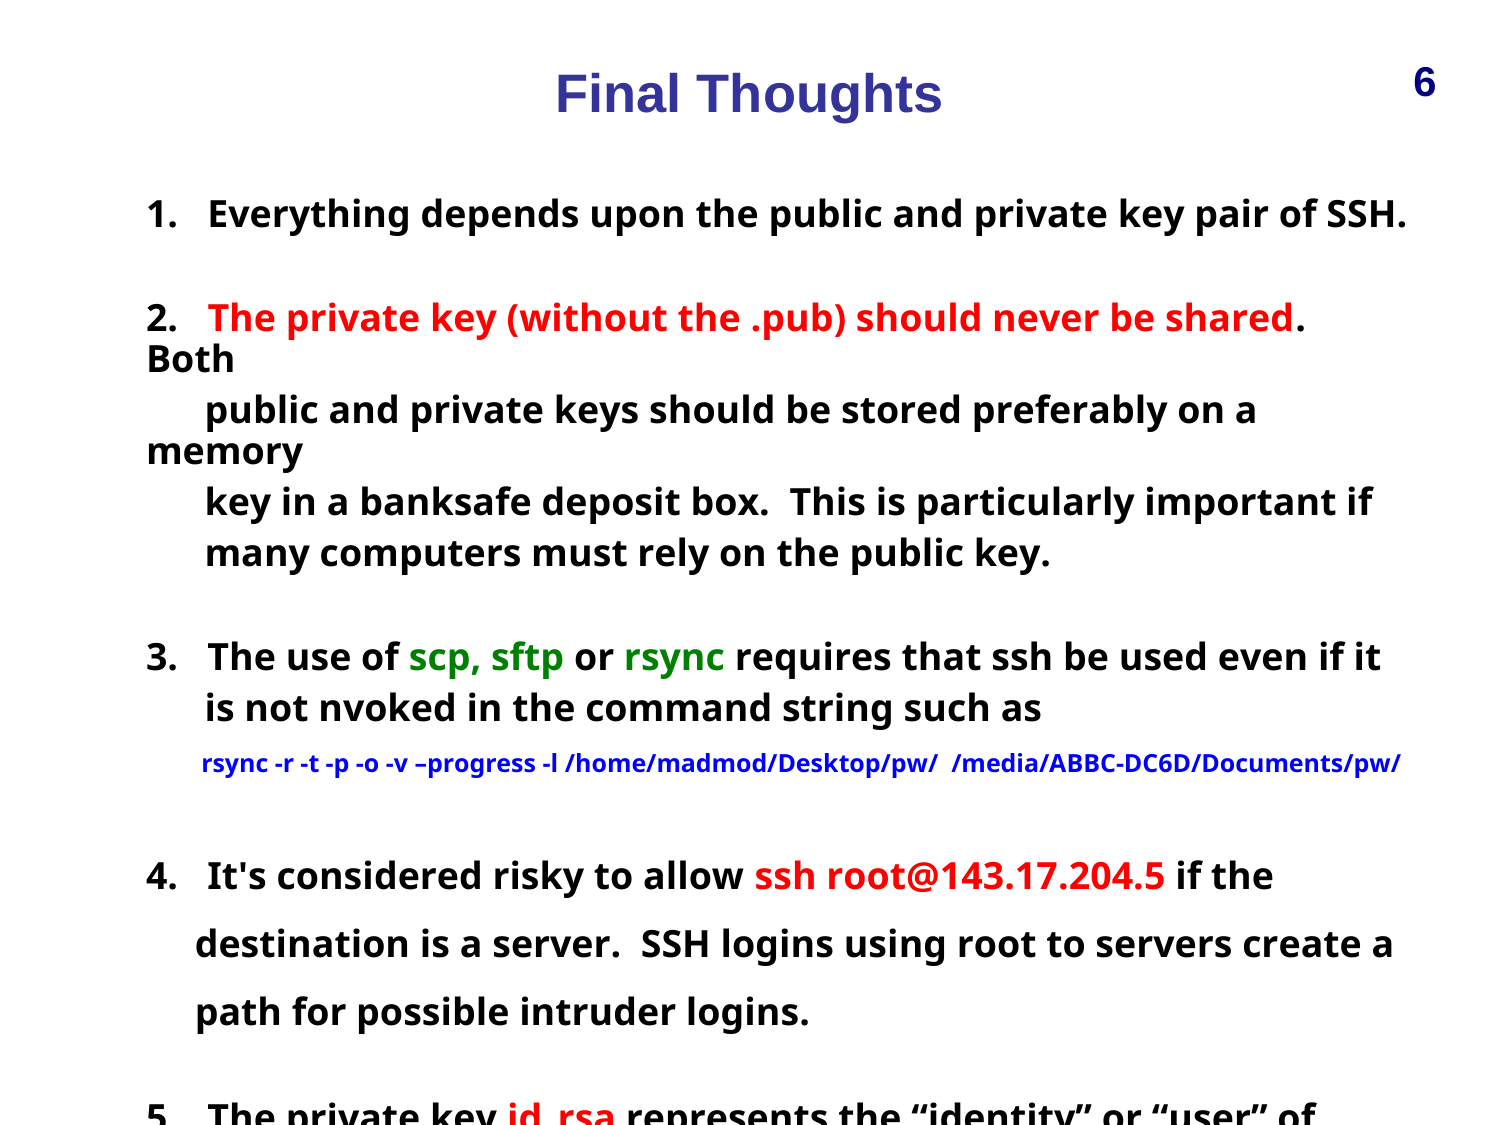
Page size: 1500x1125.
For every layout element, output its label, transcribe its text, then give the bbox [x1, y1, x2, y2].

title Final Thoughts [75, 37, 1426, 151]
text_box 6 [1387, 47, 1463, 113]
list 1. Everything depends upon the public and private key pair of SSH. 2. The private key (without the .pub) should never be shared. Both public and private keys should be stored preferably on a memory key in a banksafe deposit box. This is particularly important if many computers must rely on the public key. 3. The use of scp, sftp or rsync requires that ssh be used even if it is not nvoked in the command string such as rsync -r -t -p -o -v –progress -l /home/madmod/Desktop/pw/ /media/ABBC-DC6D/Documents/pw/ 4. It's considered risky to allow ssh root@143.17.204.5 if the destination is a server. SSH logins using root to servers create a path for possible intruder logins. 5. The private key id_rsa represents the “identity” or “user” of single computer which is at a base or primary level of absolute trust. [75, 187, 1426, 1019]
